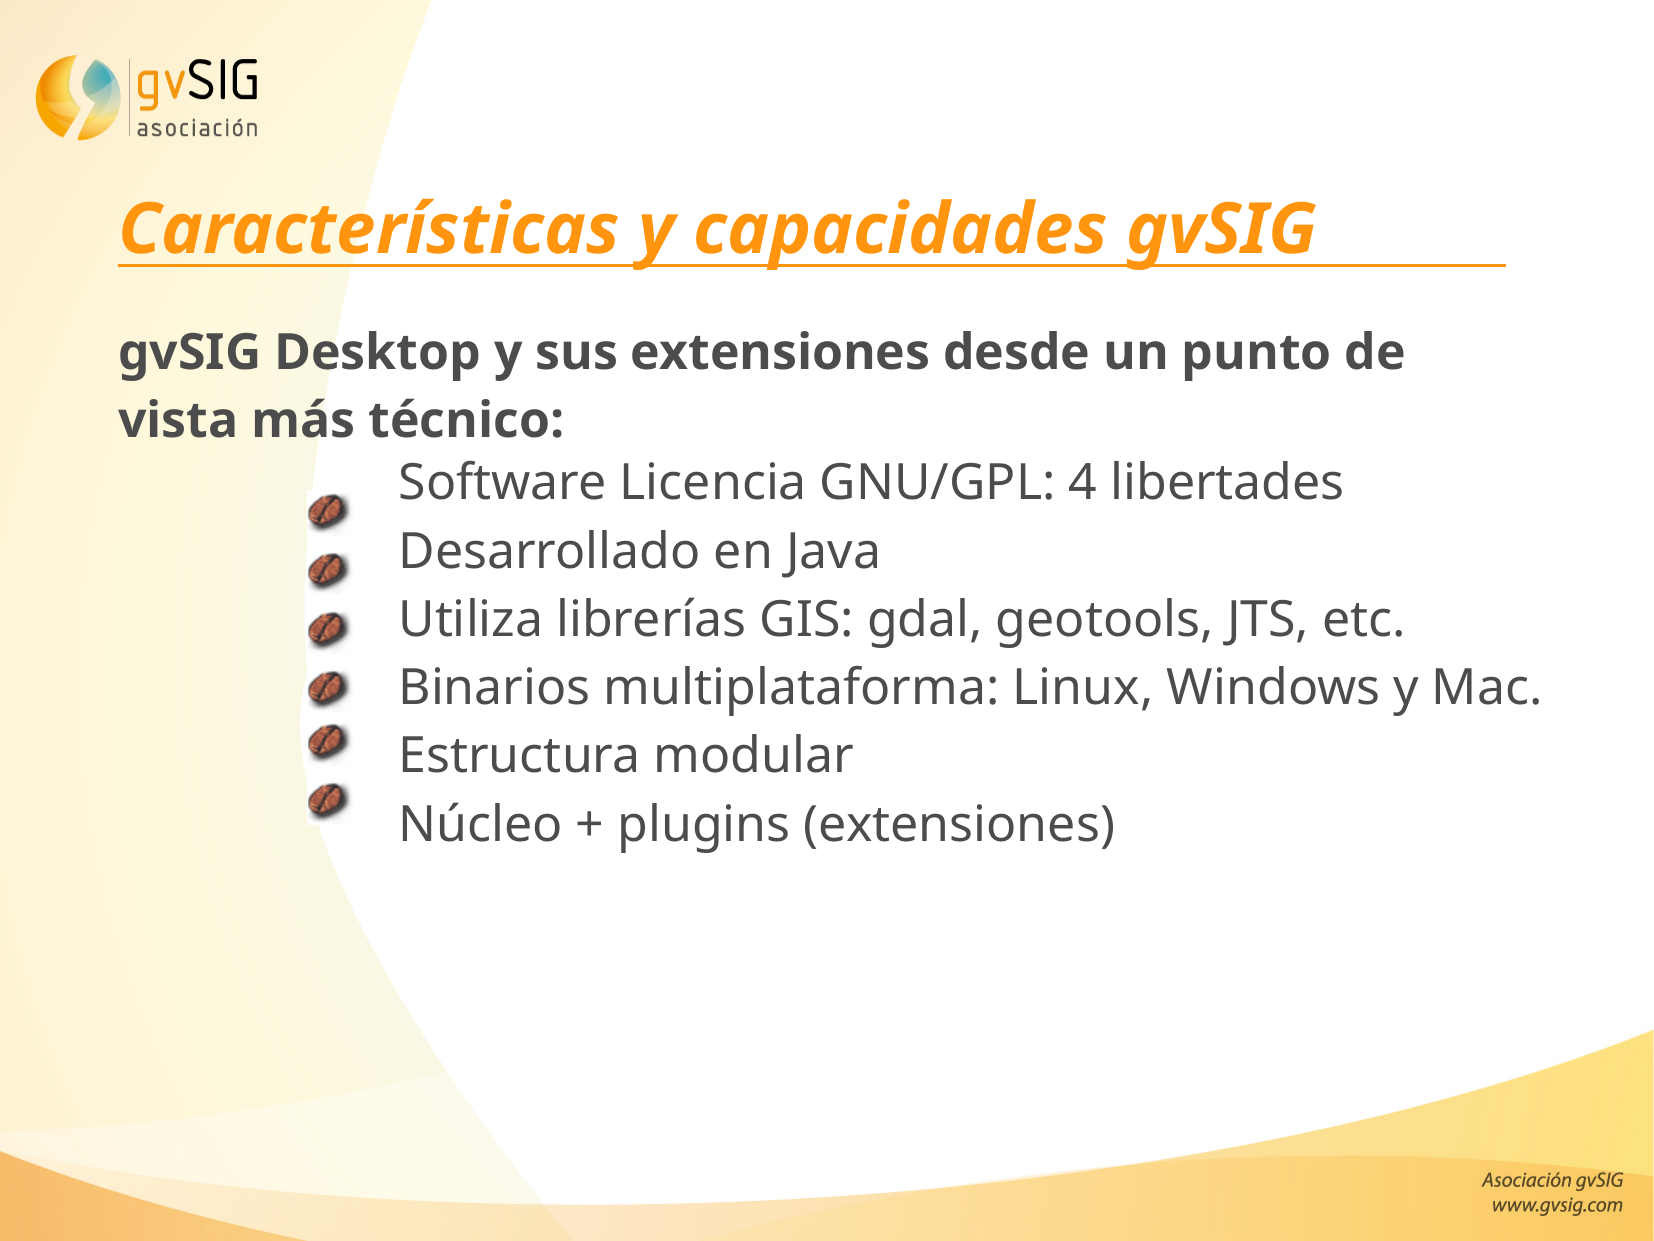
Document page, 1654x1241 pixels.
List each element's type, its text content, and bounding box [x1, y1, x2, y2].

picture [307, 779, 353, 825]
picture [307, 549, 353, 595]
text_box gvSIG Desktop y sus extensiones desde un punto de vista más técnico: [118, 325, 1536, 443]
title Características y capacidades gvSIG [118, 177, 1654, 276]
picture [307, 608, 353, 654]
picture [307, 490, 353, 536]
picture [0, 0, 1654, 1241]
title Software Licencia GNU/GPL: 4 libertades Desarrollado en Java Utiliza librerías GIS: gdal, geotools, JTS, etc. Binarios multiplataforma: Linux, Windows y Mac. Estructura modular Núcleo + plugins (extensiones) [177, 364, 1654, 1006]
picture [307, 720, 353, 766]
picture [307, 667, 353, 713]
